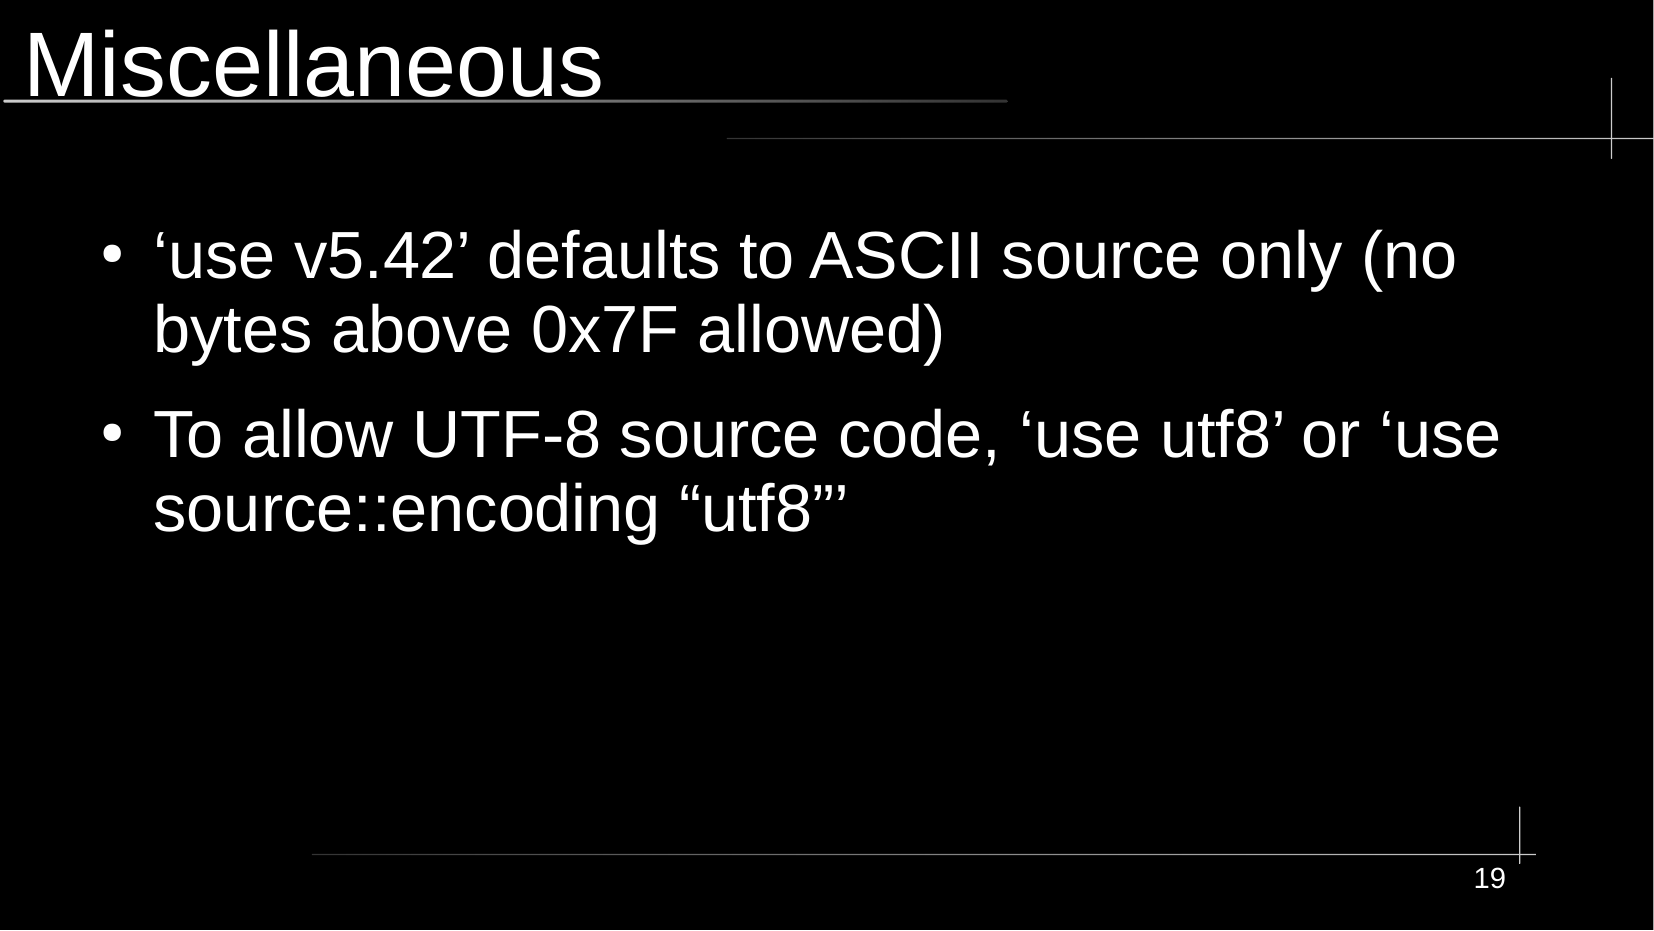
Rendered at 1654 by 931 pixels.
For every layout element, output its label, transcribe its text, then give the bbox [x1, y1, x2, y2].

title Miscellaneous [23, 11, 1589, 119]
list ‘use v5.42’ defaults to ASCII source only (no bytes above 0x7F allowed) To allow UTF-8 source code, ‘use utf8’ or ‘use source::encoding “utf8”’ [82, 217, 1571, 758]
